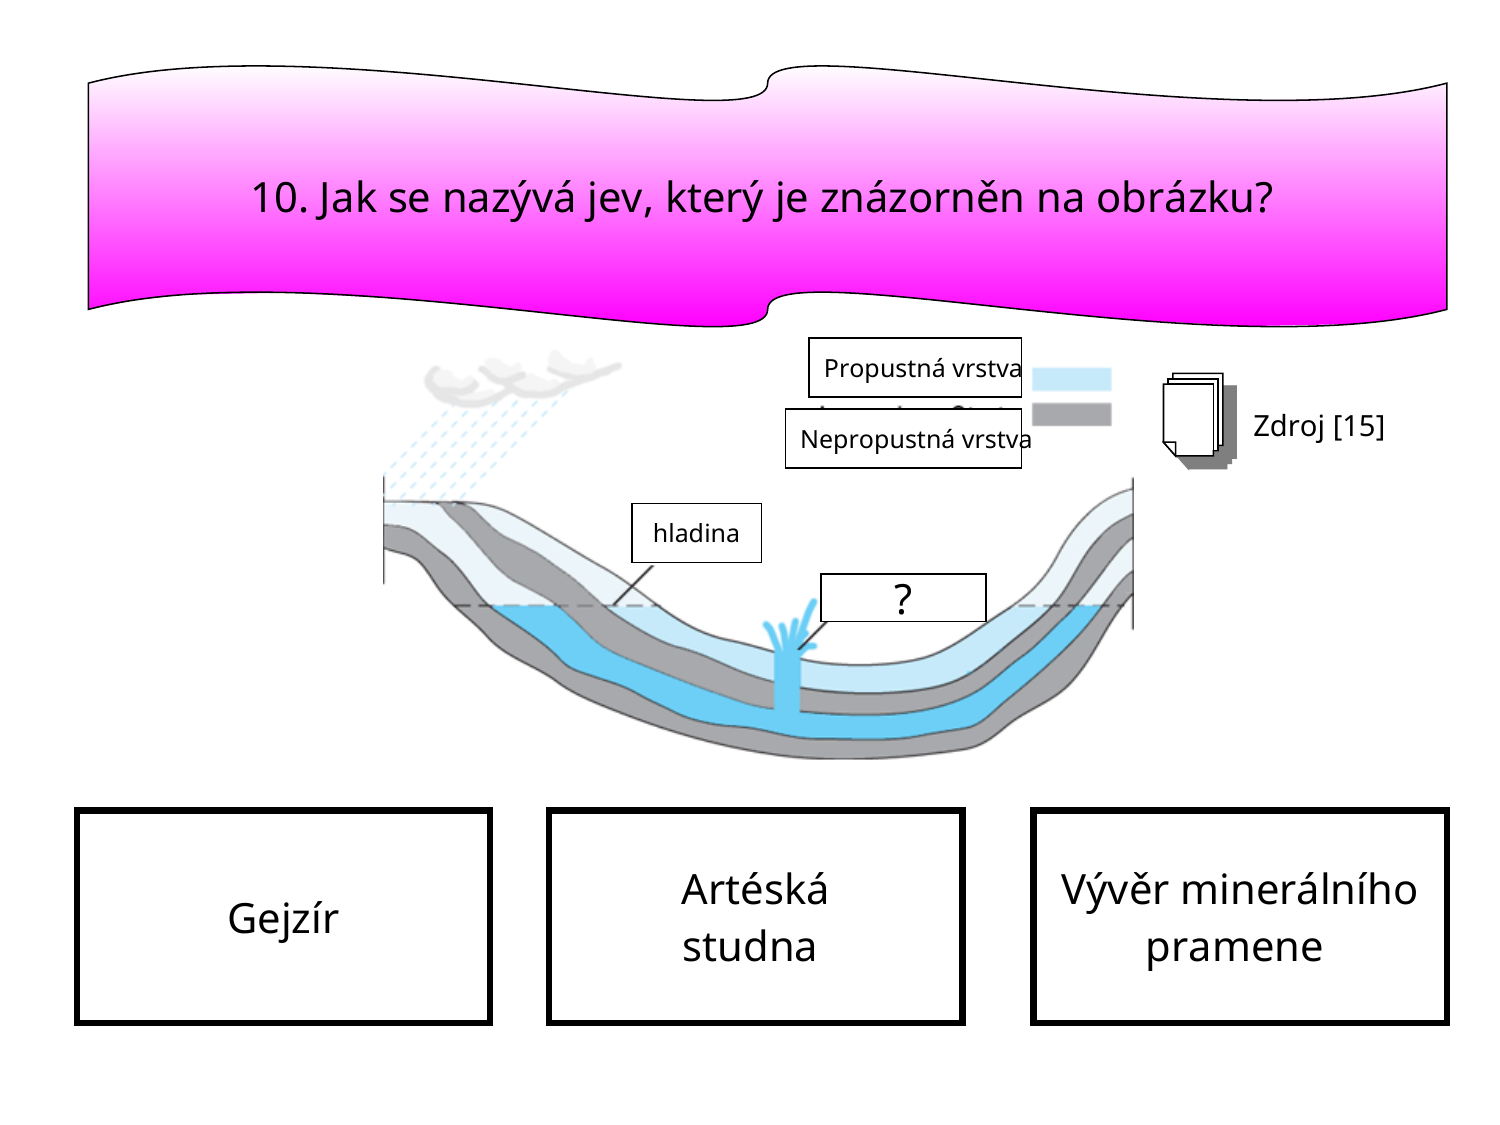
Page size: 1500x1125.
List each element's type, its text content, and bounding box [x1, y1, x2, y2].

text_box Zdroj [15] [1238, 397, 1401, 453]
picture [383, 337, 1134, 799]
text_box hladina [631, 503, 762, 563]
text_box Nepropustná vrstva [785, 408, 1022, 468]
text_box Propustná vrstva [809, 337, 1022, 398]
text_box Vývěr minerálního pramene [1033, 810, 1447, 1024]
text_box 10. Jak se nazývá jev, který je znázorněn na obrázku? [88, 65, 1447, 327]
text_box [1163, 373, 1223, 456]
text_box Gejzír [76, 810, 491, 1024]
text_box Artéská studna [549, 810, 963, 1024]
text_box ? [820, 574, 987, 622]
